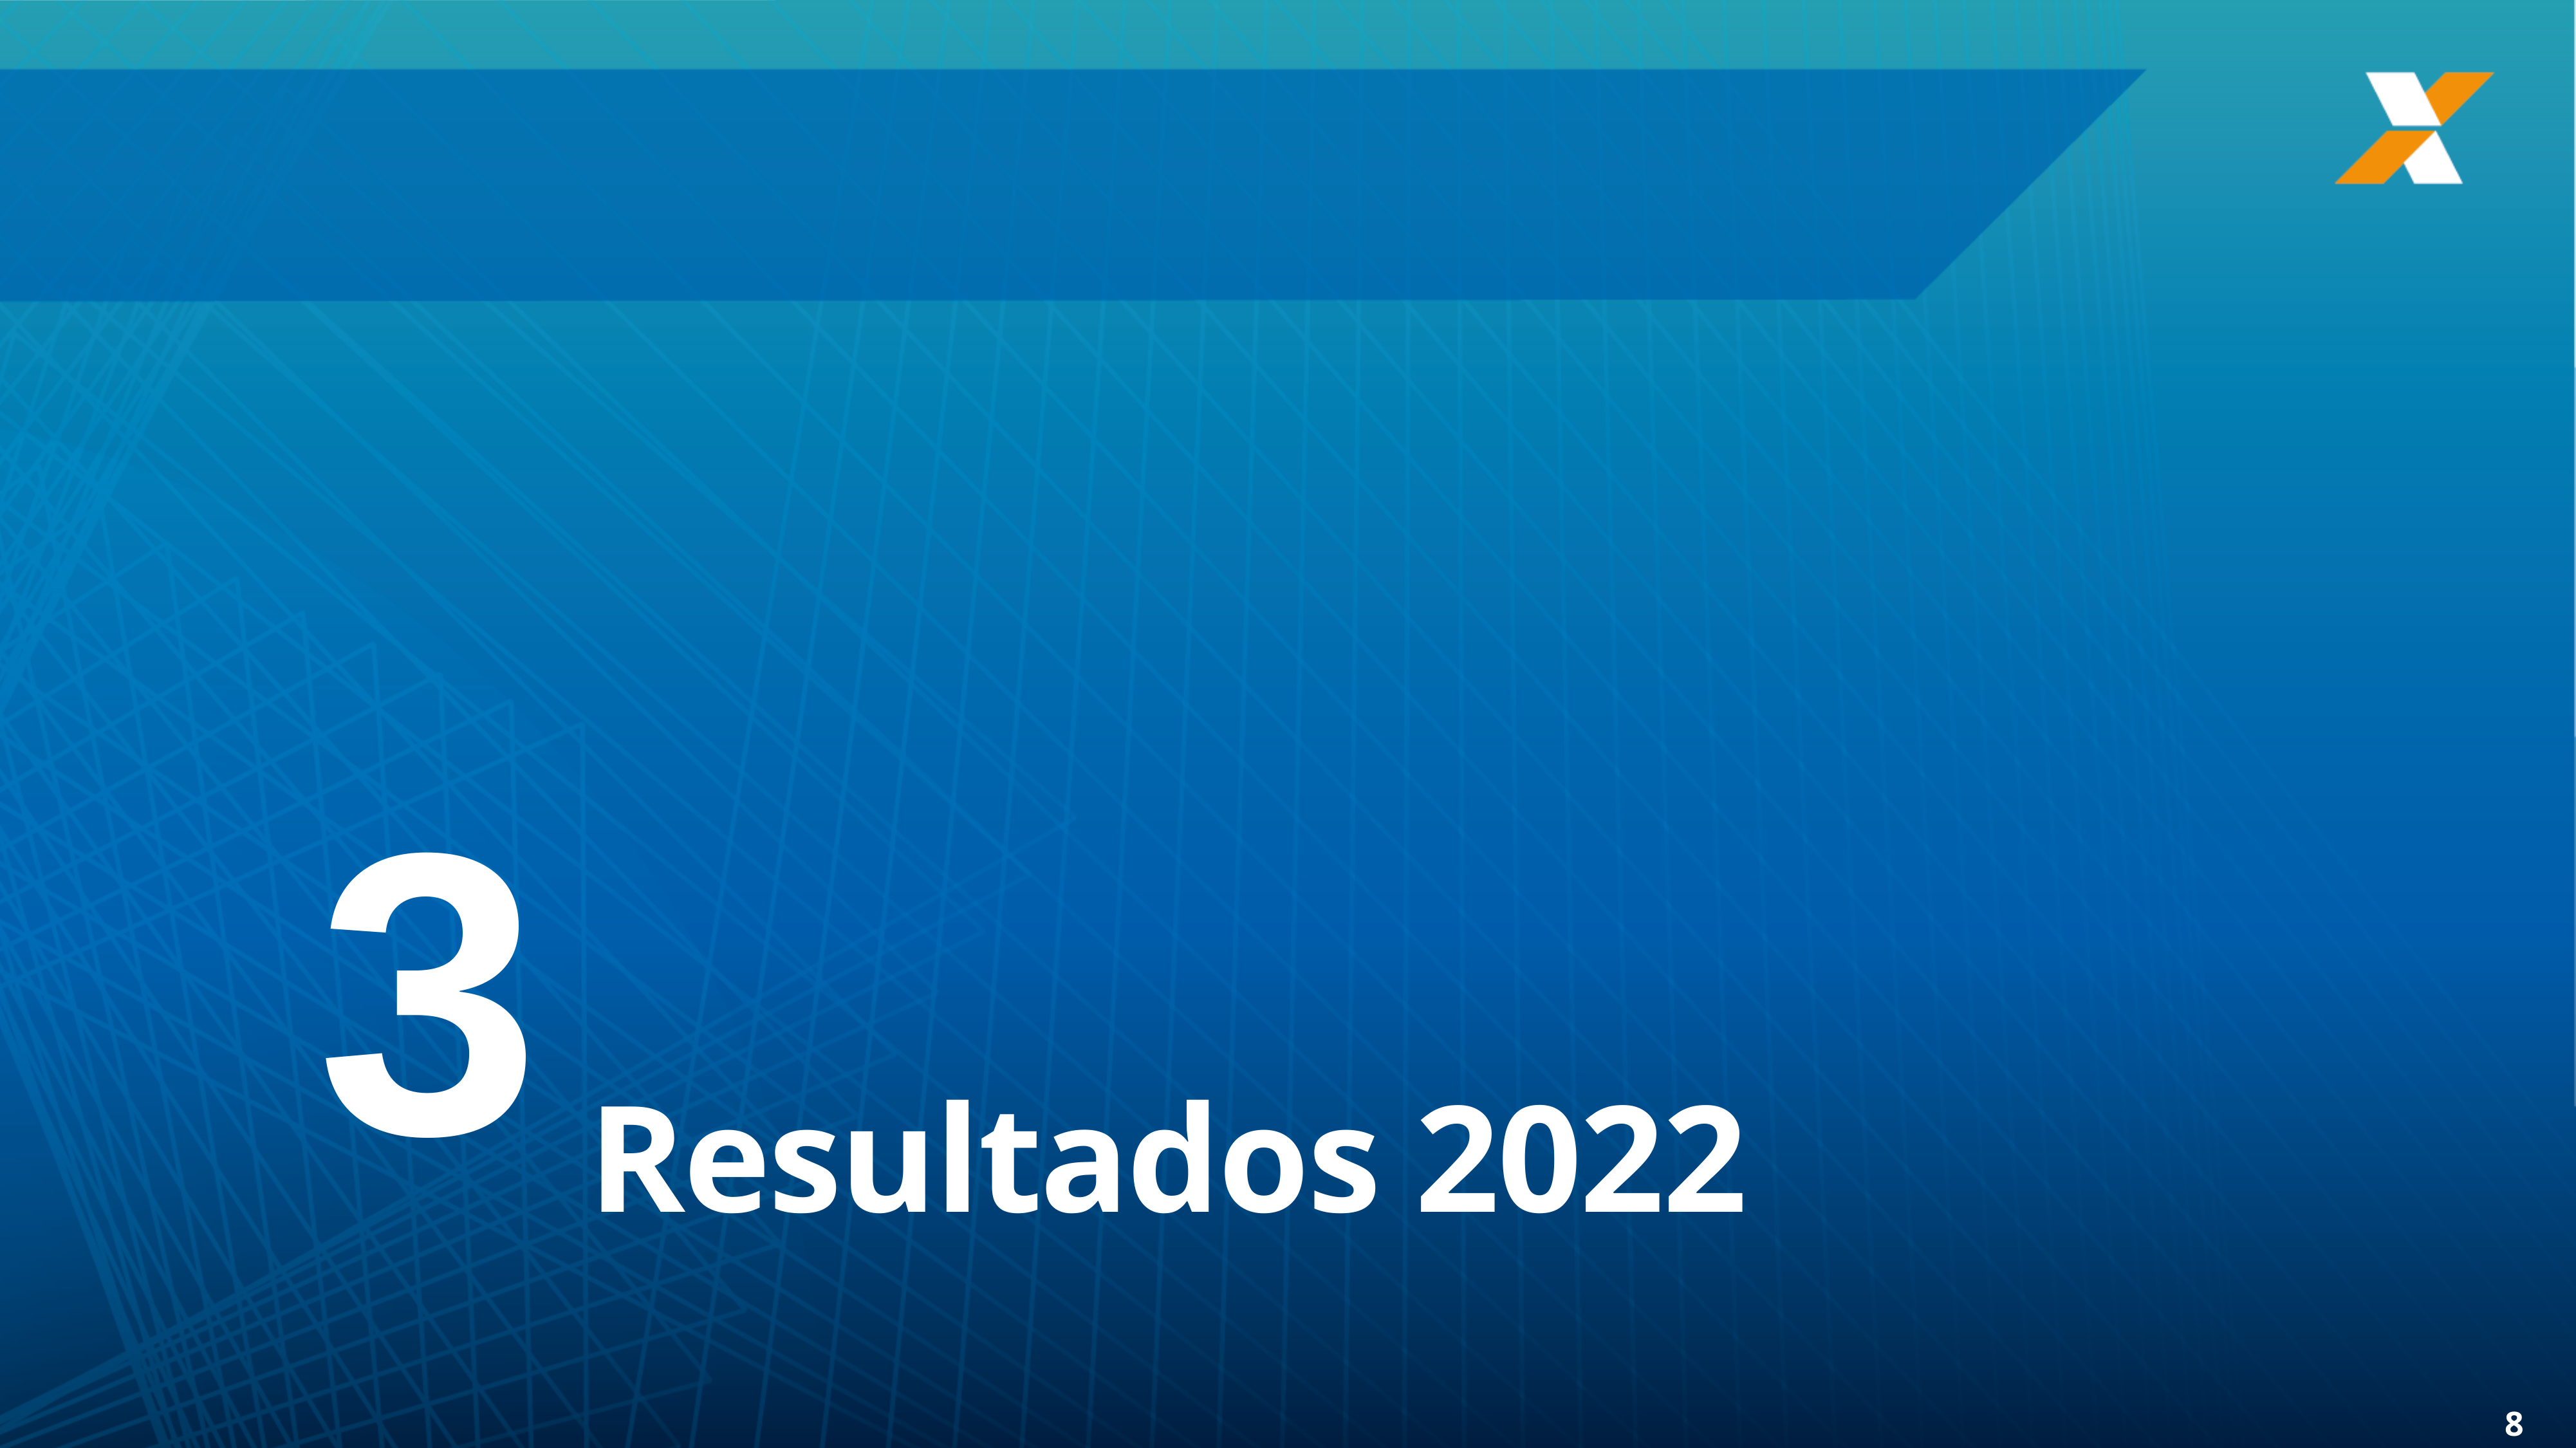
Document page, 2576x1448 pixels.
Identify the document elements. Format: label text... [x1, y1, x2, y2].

text_box Resultados 2022 [579, 1075, 2201, 1159]
text_box [2495, 1397, 2555, 1448]
text_box 3 [307, 560, 570, 1219]
